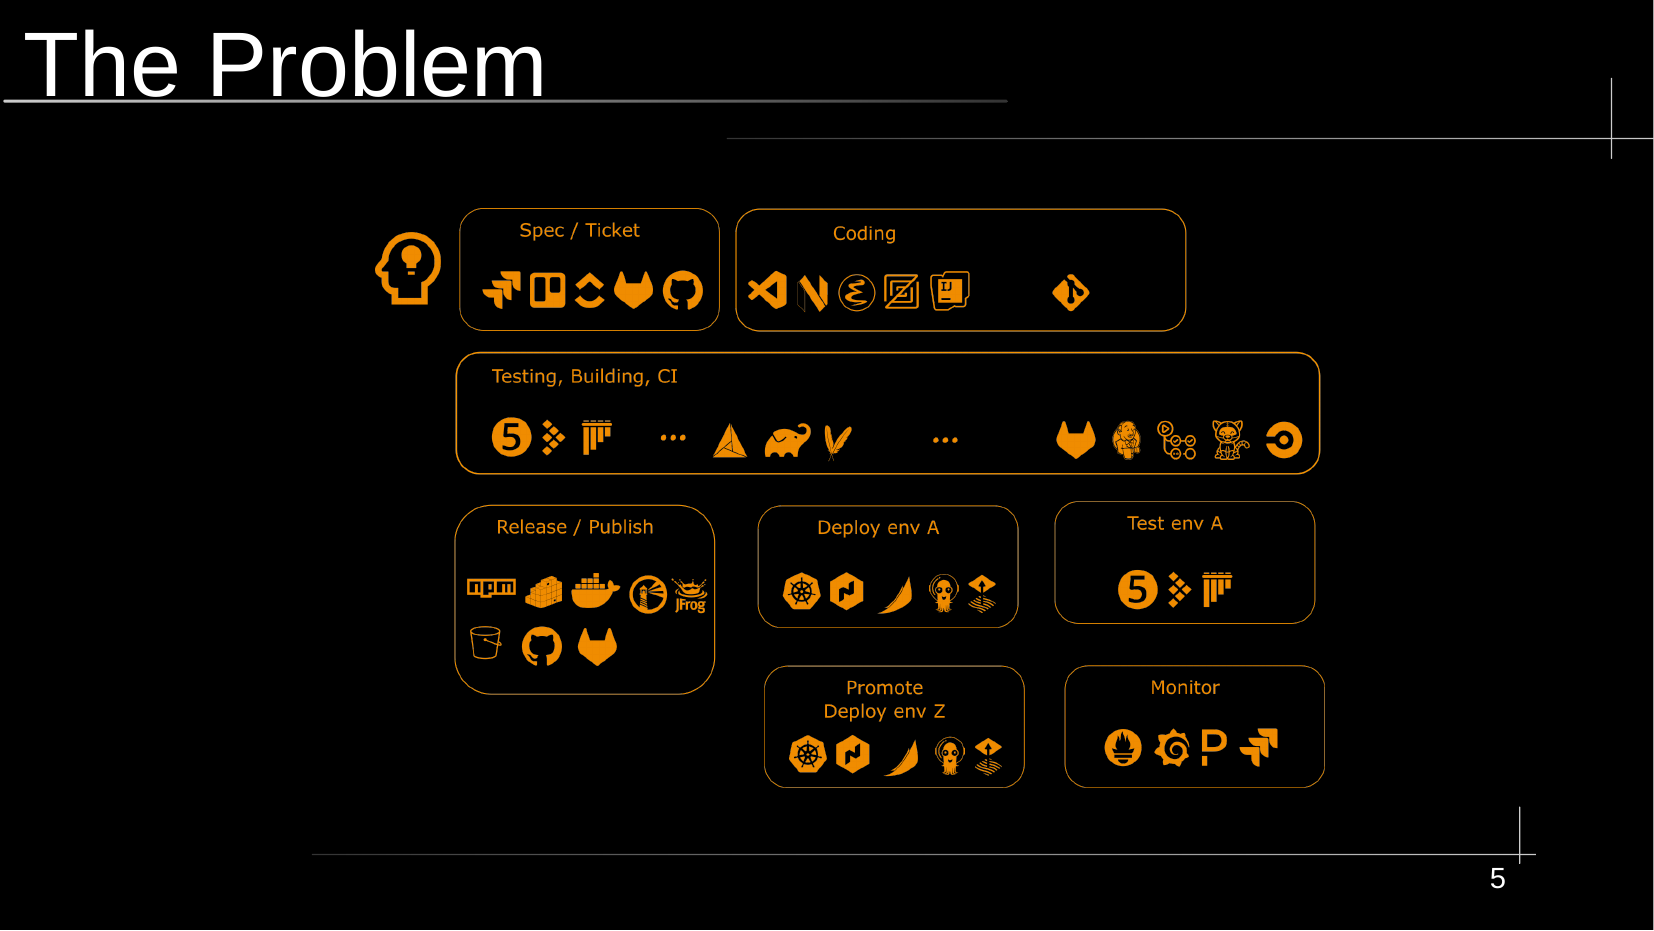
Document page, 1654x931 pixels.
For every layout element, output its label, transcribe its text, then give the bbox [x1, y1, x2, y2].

picture [375, 208, 1325, 788]
title The Problem [23, 11, 1589, 119]
